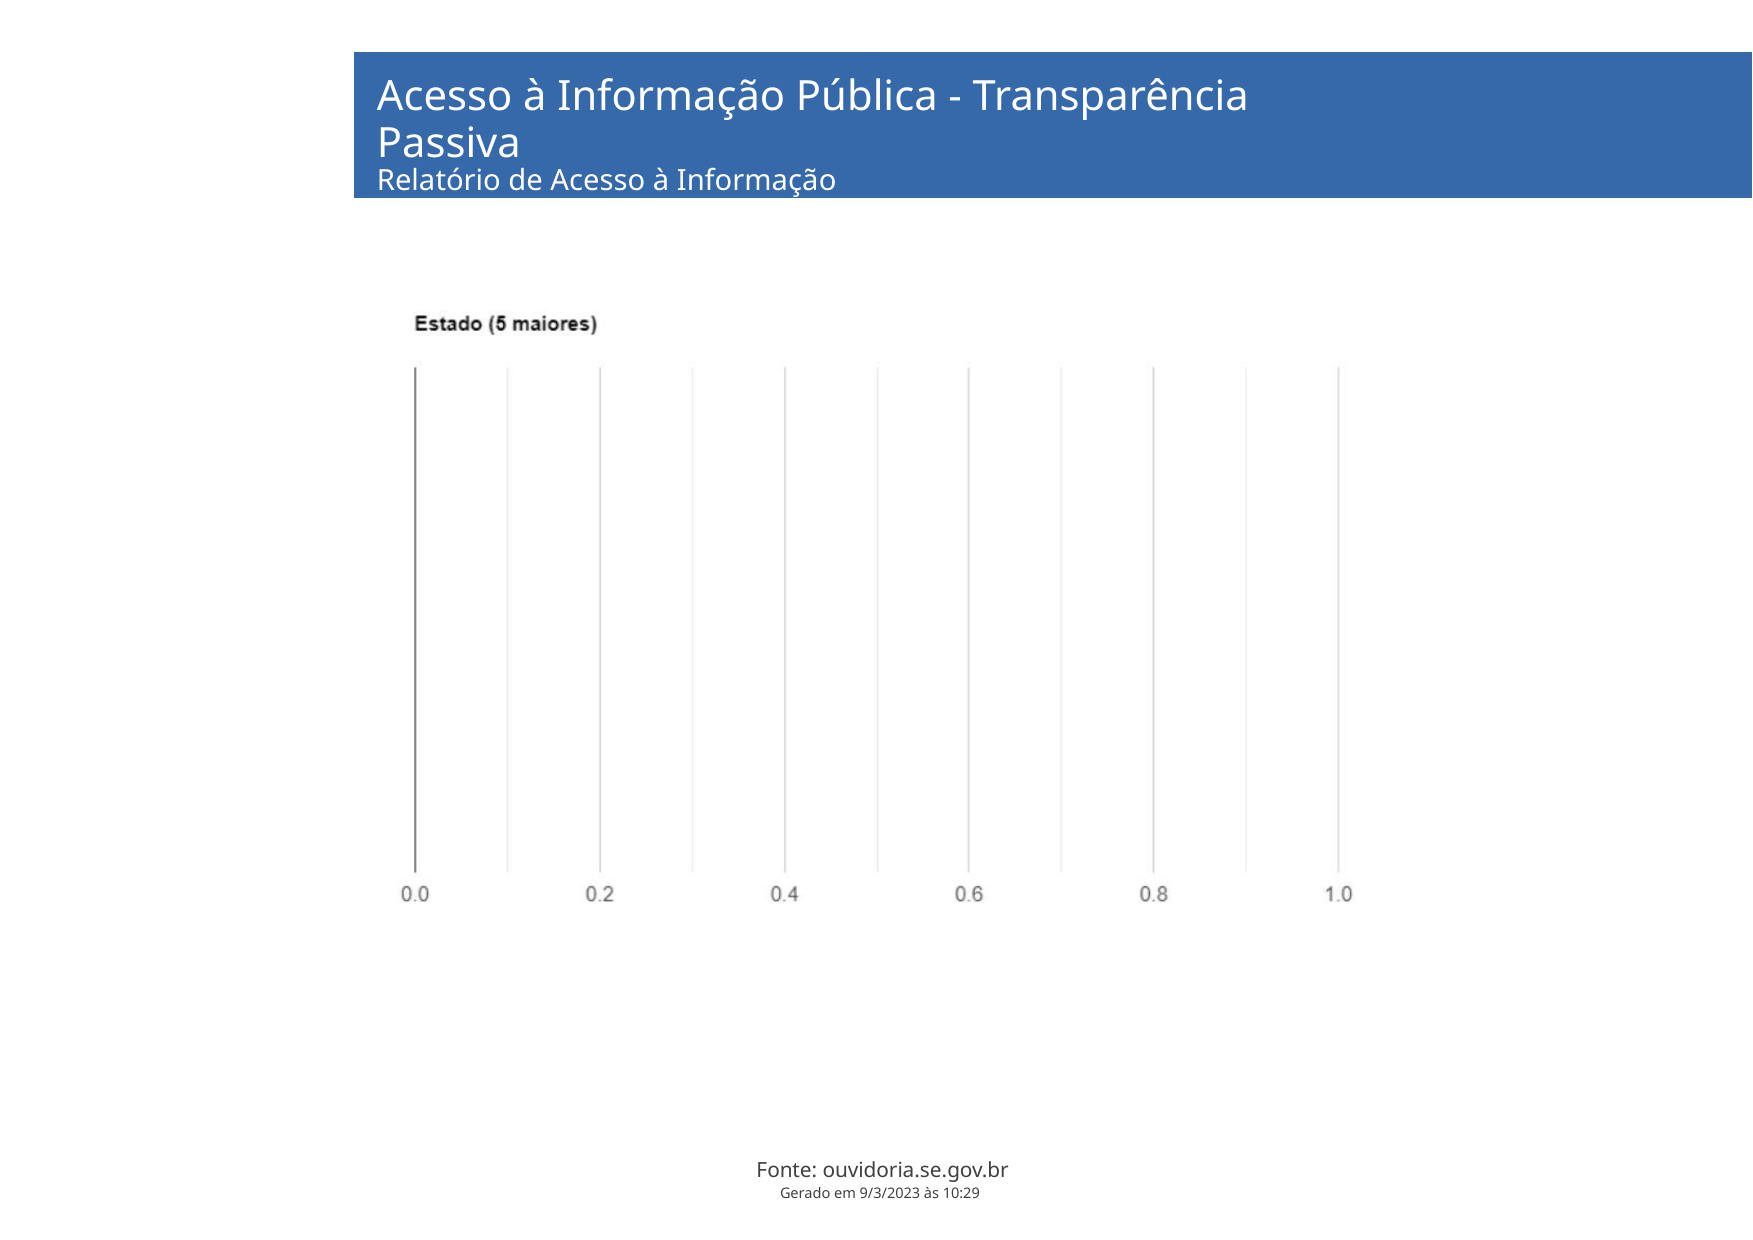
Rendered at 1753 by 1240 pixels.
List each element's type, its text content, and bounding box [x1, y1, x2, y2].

text_box [155, 211, 1599, 1028]
text_box Gerado em 9/3/2023 às 10:29 [780, 1184, 999, 1202]
text_box [354, 52, 1752, 198]
text_box Acesso à Informação Pública - Transparência Passiva Relatório de Acesso à Informação EMSETURFevereiro a Fevereiro de 2023 [376, 72, 1403, 228]
text_box Fonte: ouvidoria.se.gov.br [756, 1158, 1023, 1182]
